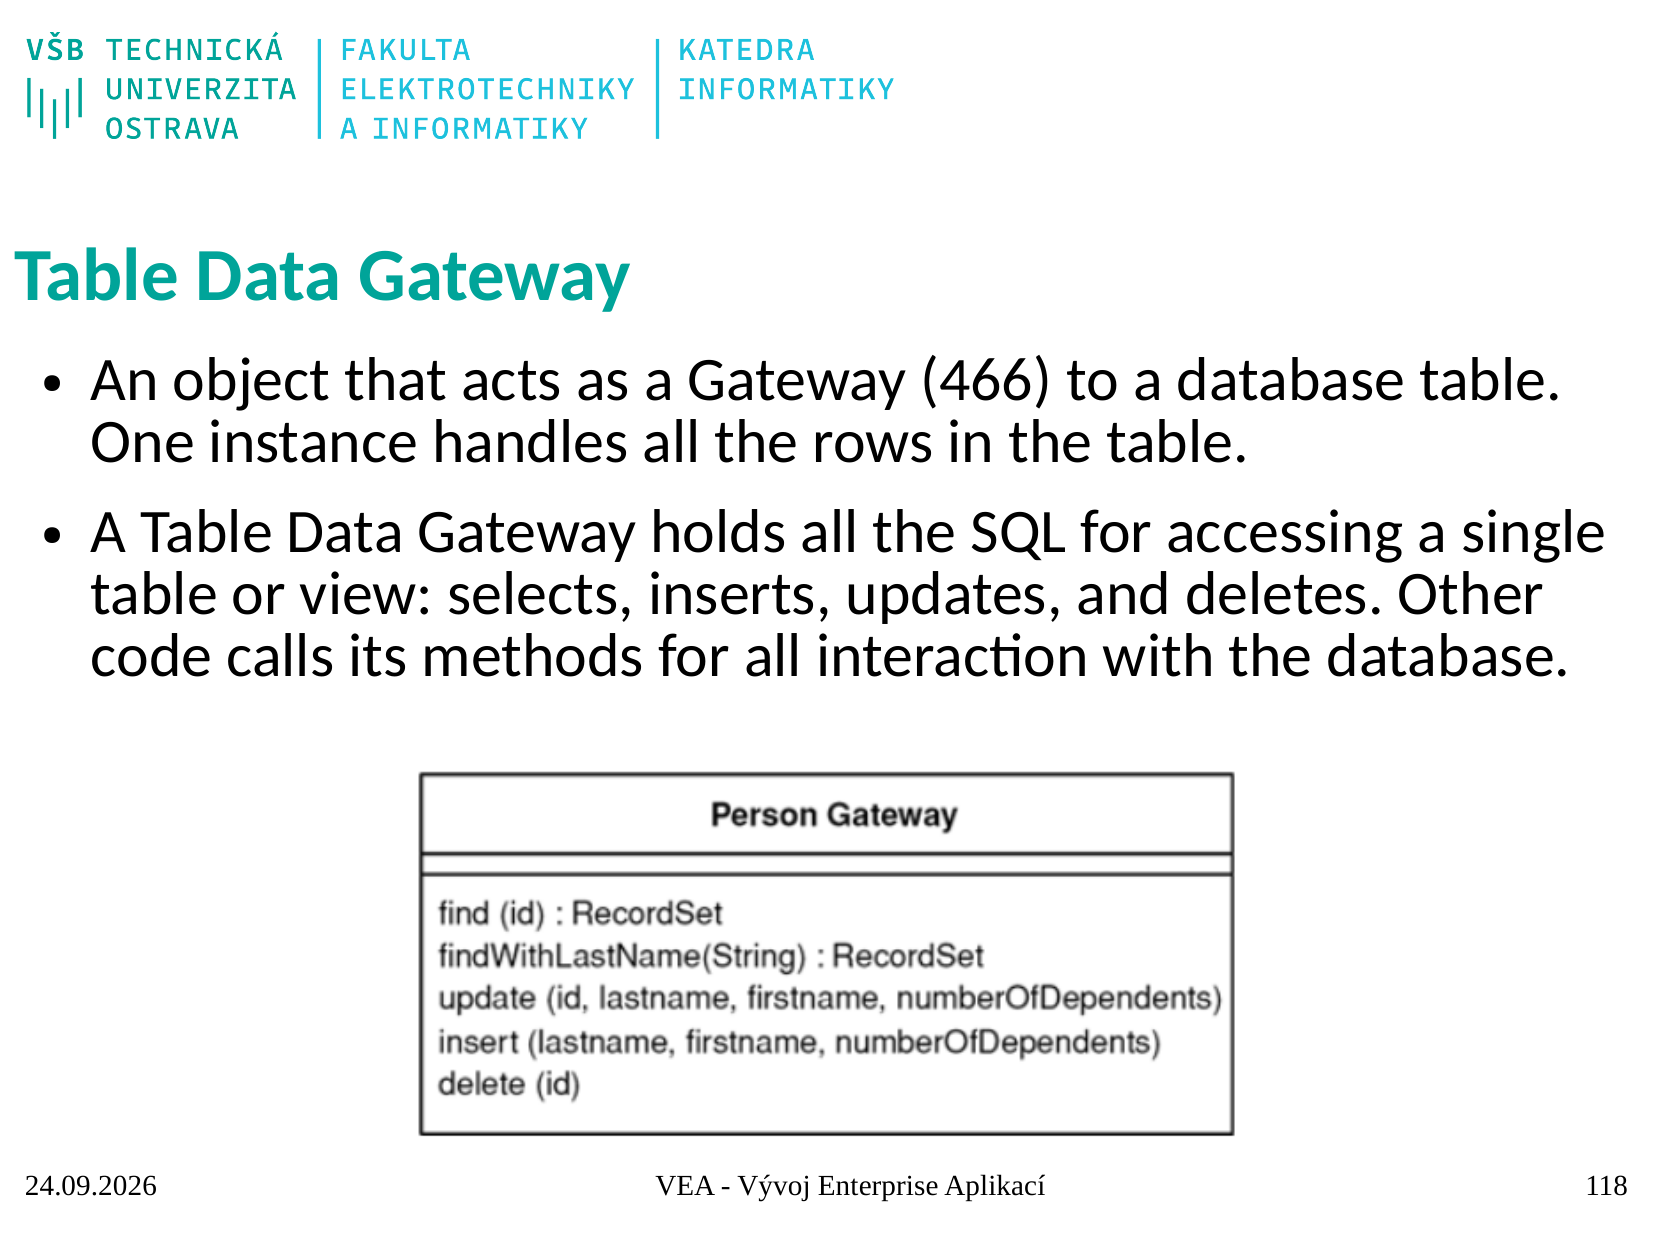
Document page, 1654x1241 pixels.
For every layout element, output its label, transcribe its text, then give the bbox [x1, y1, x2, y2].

list An object that acts as a Gateway (466) to a database table. One instance handles all the rows in the table. A Table Data Gateway holds all the SQL for accessing a single table or view: selects, inserts, updates, and deletes. Other code calls its methods for all interaction with the database. [24, 354, 1629, 732]
picture [412, 767, 1242, 1146]
picture [26, 31, 894, 139]
title Table Data Gateway [14, 165, 1619, 319]
